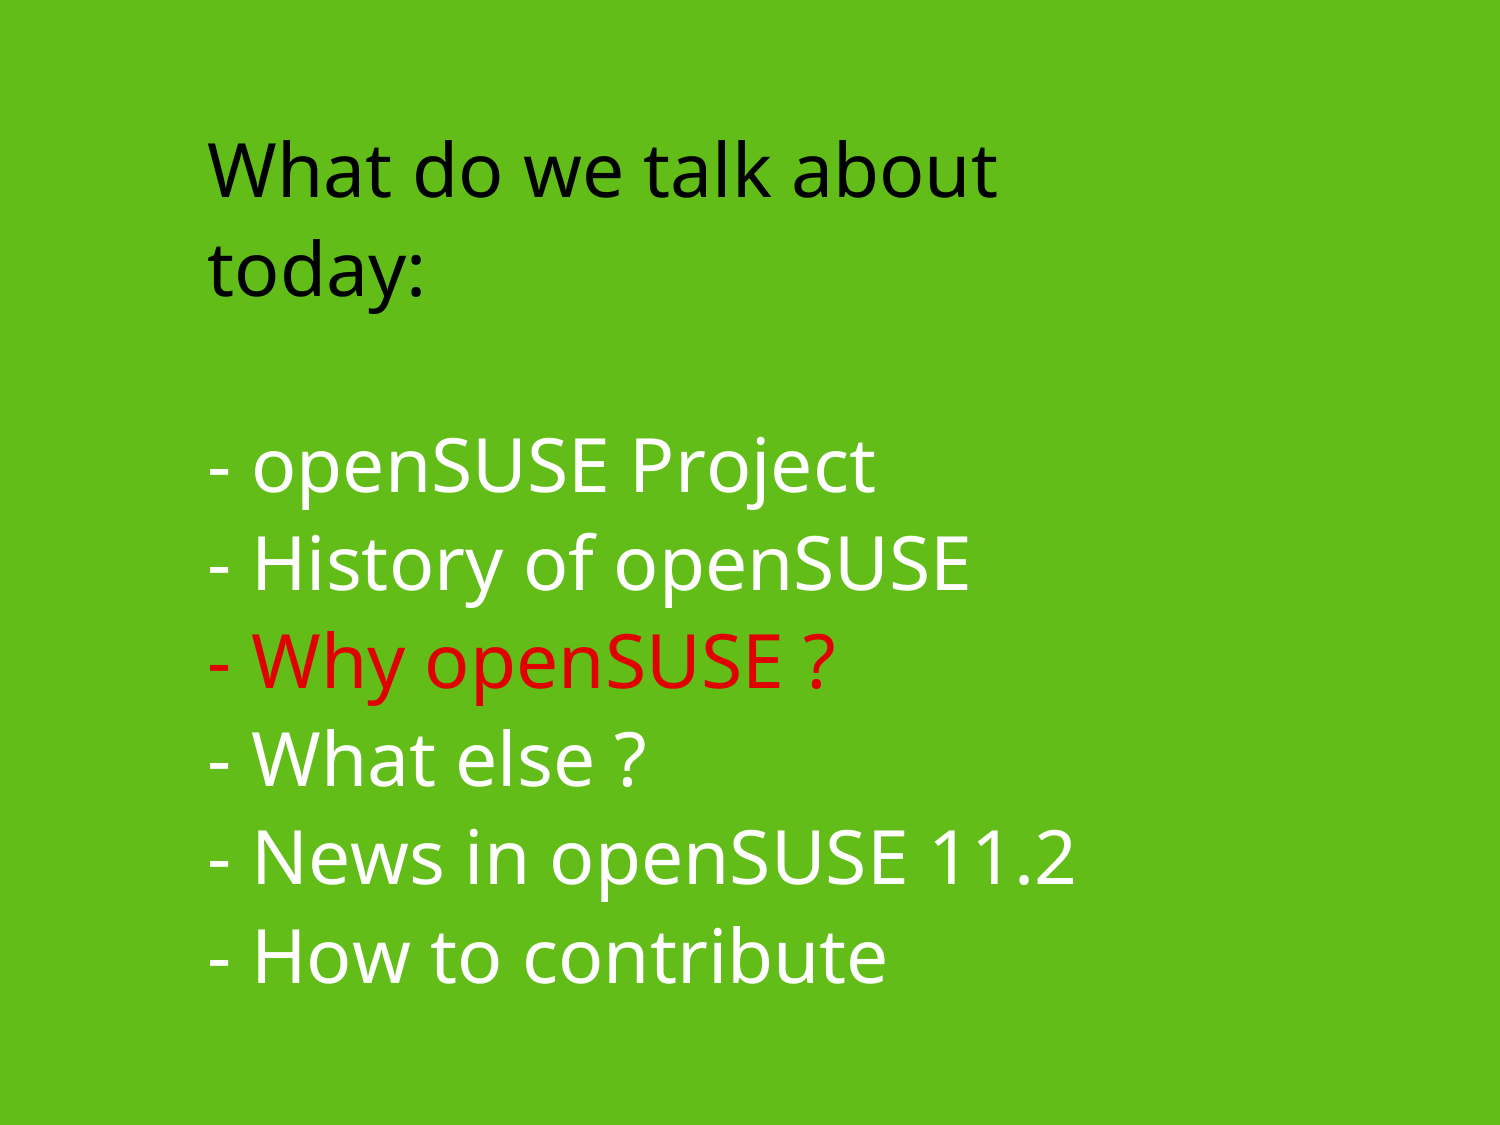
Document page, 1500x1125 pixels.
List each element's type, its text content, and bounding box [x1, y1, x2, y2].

title What do we talk about today: - openSUSE Project - History of openSUSE - Why openSUSE ? - What else ? - News in openSUSE 11.2 - How to contribute [67, 59, 1093, 1063]
